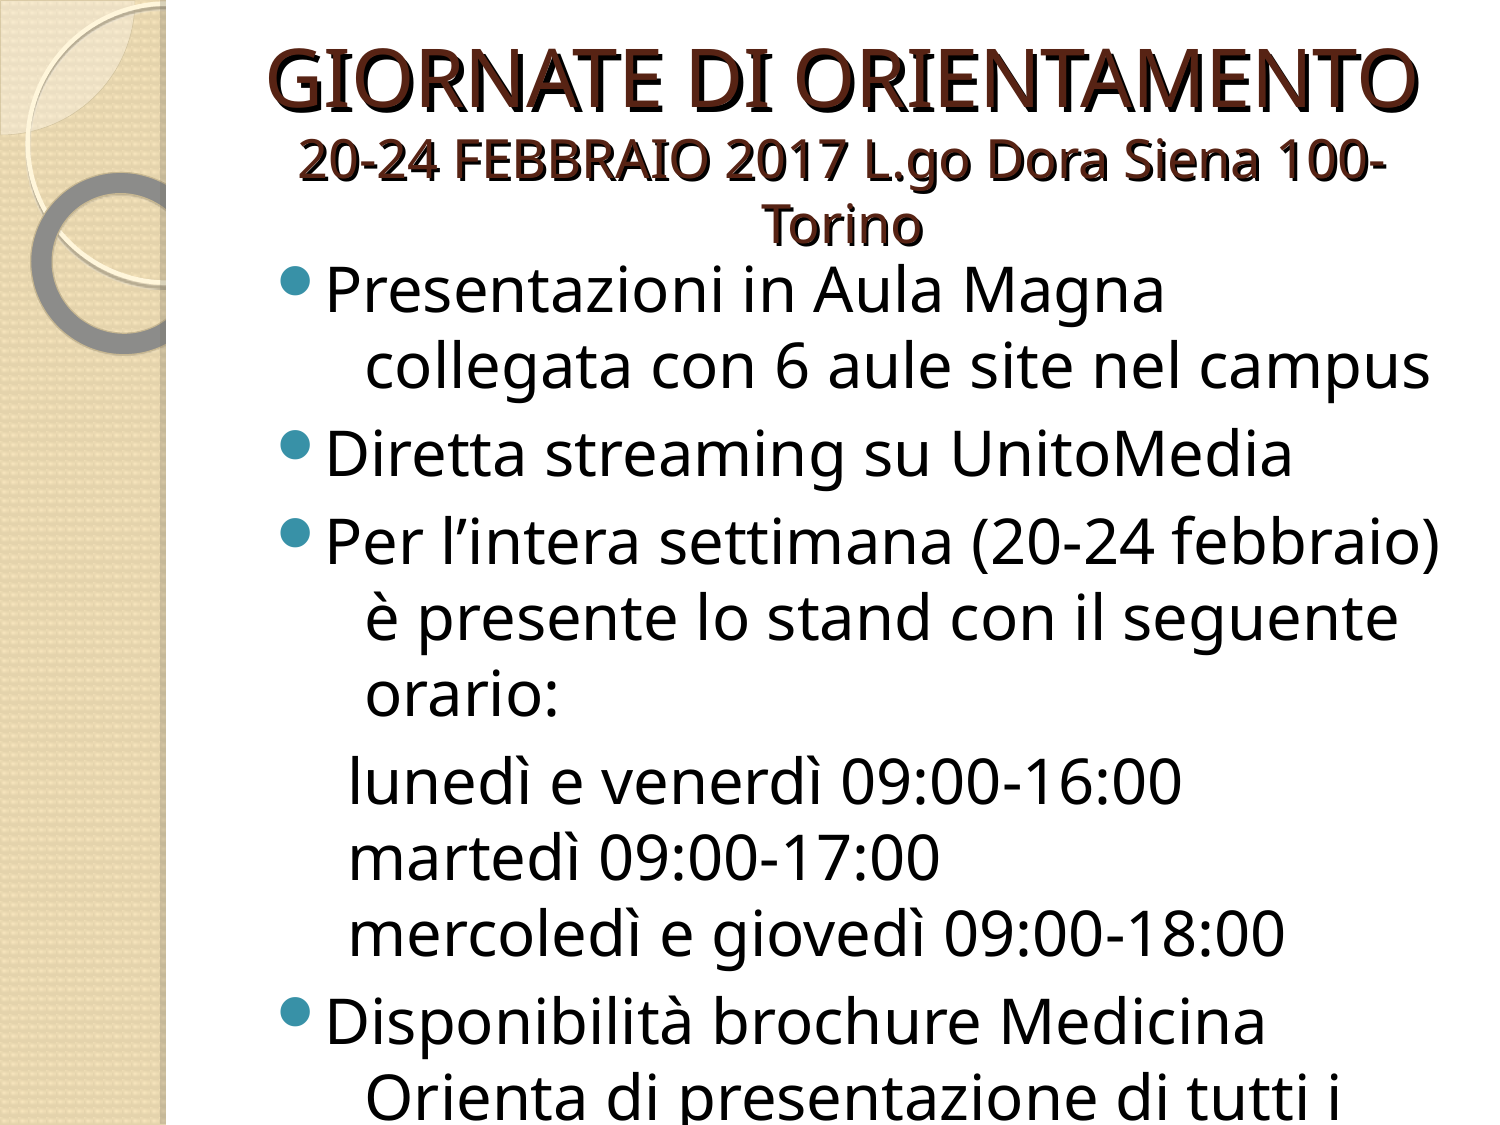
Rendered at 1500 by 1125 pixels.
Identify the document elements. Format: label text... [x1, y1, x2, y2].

list Presentazioni in Aula Magna collegata con 6 aule site nel campus Diretta streaming su UnitoMedia Per l’intera settimana (20-24 febbraio) è presente lo stand con il seguente orario: lunedì e venerdì 09:00-16:00 martedì 09:00-17:00 mercoledì e giovedì 09:00-18:00 Disponibilità brochure Medicina Orienta di presentazione di tutti i corsi di studio [235, 241, 1466, 1125]
text_box GIORNATE DI ORIENTAMENTO 20-24 FEBBRAIO 2017 L.go Dora Siena 100- Torino [234, 19, 1450, 261]
